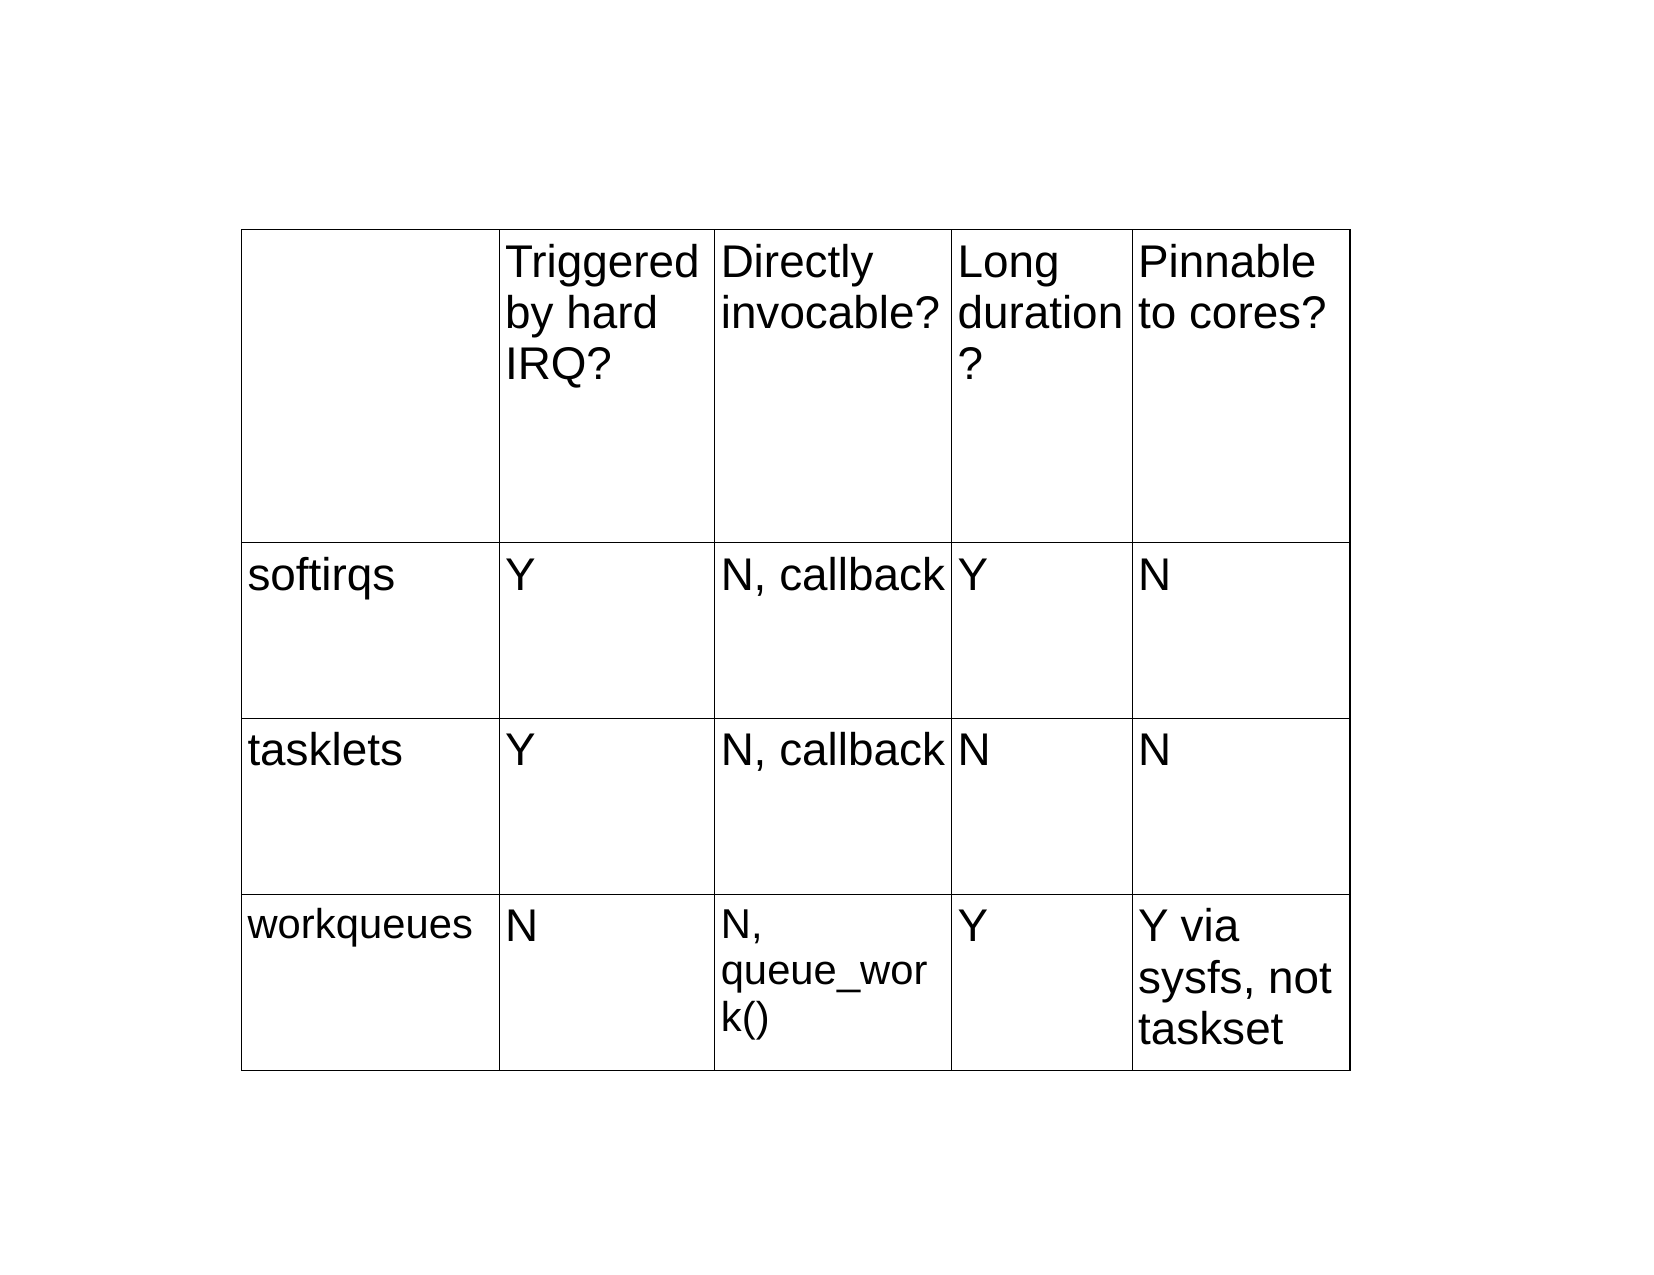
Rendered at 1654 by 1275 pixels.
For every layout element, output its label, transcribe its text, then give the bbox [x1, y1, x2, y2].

table_cell workqueues [242, 895, 499, 1070]
table_cell softirqs [242, 543, 499, 718]
table_header [242, 230, 499, 542]
table_header Long duration? [952, 230, 1132, 542]
table_cell N [952, 719, 1132, 894]
table_cell N [500, 895, 714, 1070]
table_cell Y [500, 543, 714, 718]
table_cell N, callback [715, 719, 951, 894]
table_cell N, queue_work() [715, 895, 951, 1070]
table_header Pinnable to cores? [1133, 230, 1349, 542]
table_cell N [1133, 719, 1349, 894]
table_header Triggered by hard IRQ? [500, 230, 714, 542]
table_header Directly invocable? [715, 230, 951, 542]
table_cell Y via sysfs, not taskset [1133, 895, 1349, 1070]
table_cell N, callback [715, 543, 951, 718]
table_cell tasklets [242, 719, 499, 894]
table_cell Y [952, 543, 1132, 718]
table_cell Y [500, 719, 714, 894]
table_cell N [1133, 543, 1349, 718]
table_cell Y [952, 895, 1132, 1070]
